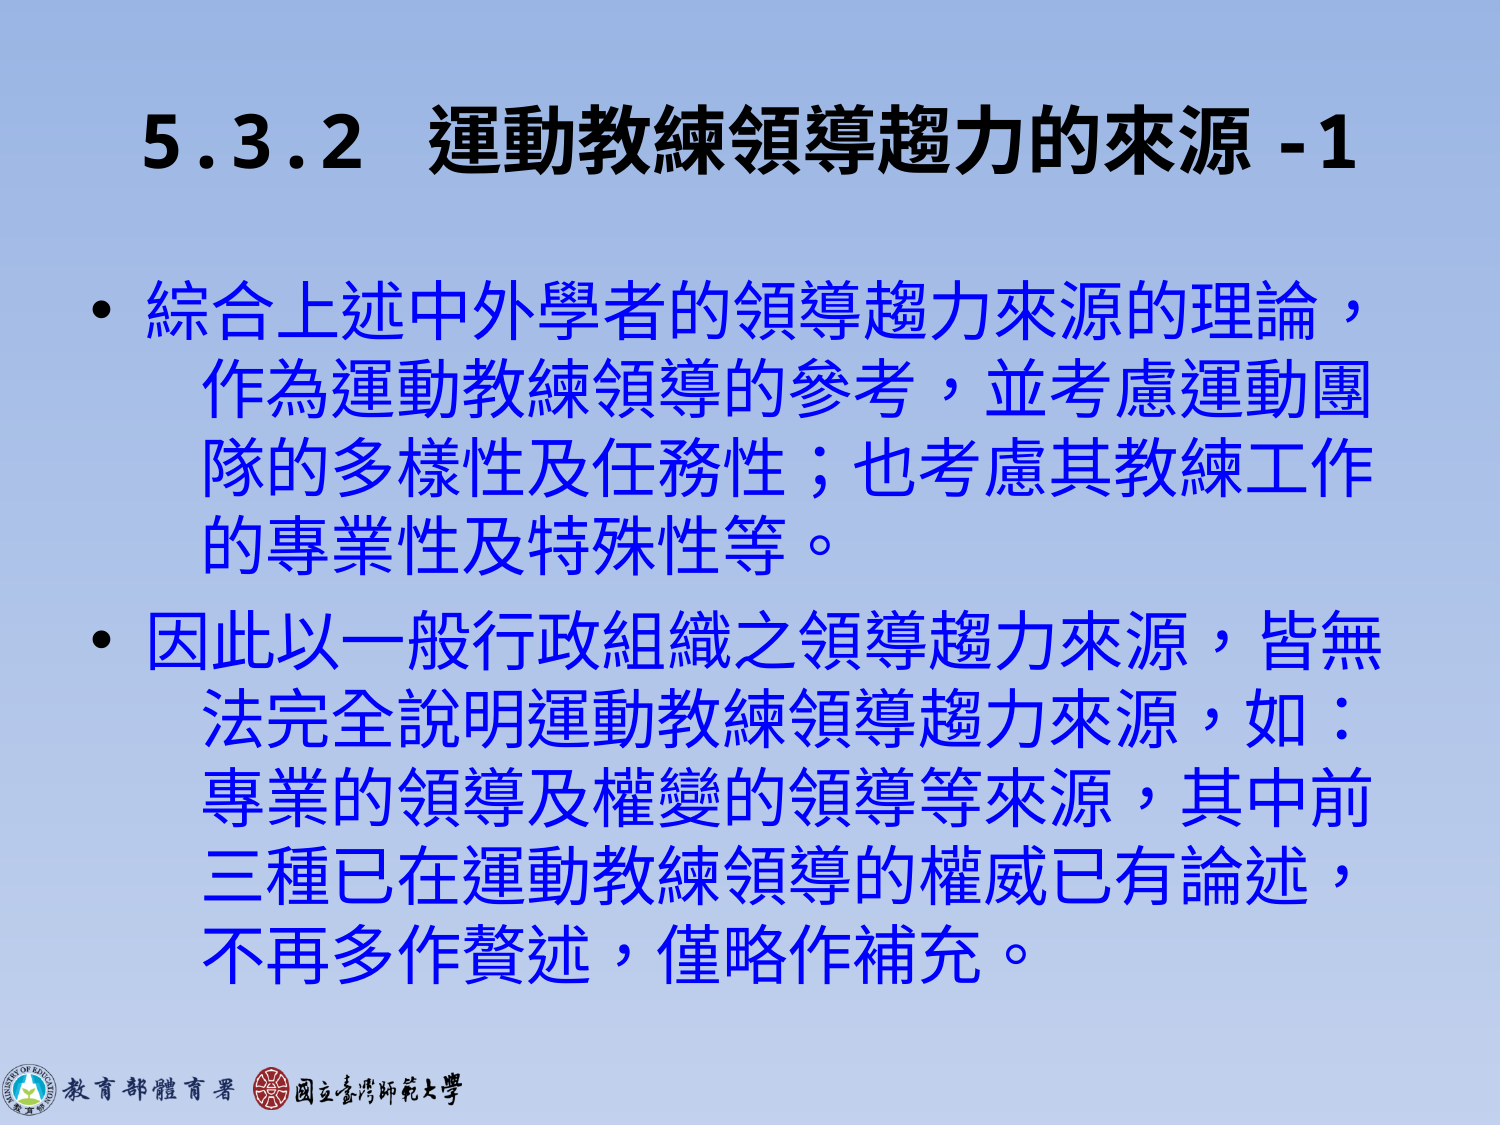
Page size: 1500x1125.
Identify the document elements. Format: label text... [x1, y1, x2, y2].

title 5.3.2 運動教練領導趨力的來源-1 [75, 45, 1426, 233]
list 綜合上述中外學者的領導趨力來源的理論，作為運動教練領導的參考，並考慮運動團隊的多樣性及任務性；也考慮其教練工作的專業性及特殊性等。 因此以一般行政組織之領導趨力來源，皆無法完全說明運動教練領導趨力來源，如：專業的領導及權變的領導等來源，其中前三種已在運動教練領導的權威已有論述，不再多作贅述，僅略作補充。 [75, 262, 1426, 1005]
